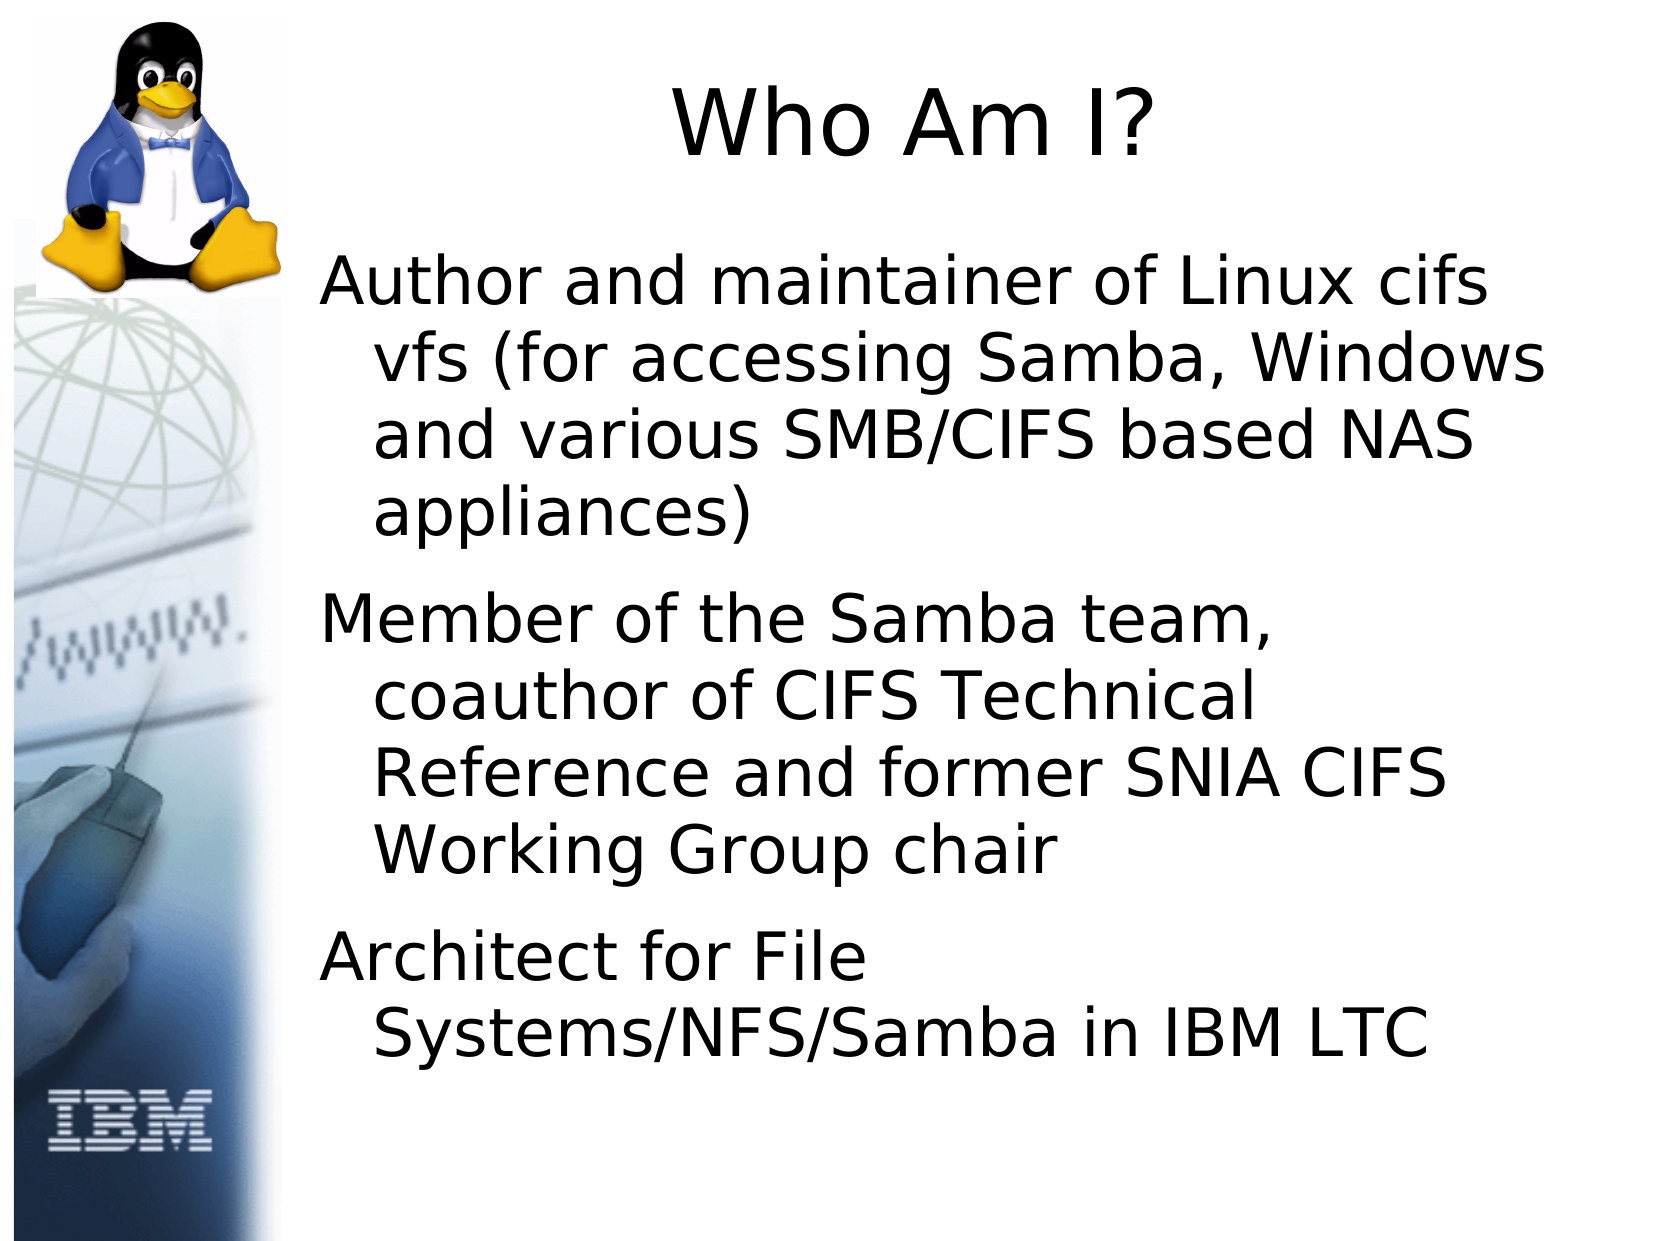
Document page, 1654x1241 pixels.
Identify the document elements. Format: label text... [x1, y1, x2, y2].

title Who Am I? [301, 39, 1528, 209]
list Author and maintainer of Linux cifs vfs (for accessing Samba, Windows and various SMB/CIFS based NAS appliances) Member of the Samba team, coauthor of CIFS Technical Reference and former SNIA CIFS Working Group chair Architect for File Systems/NFS/Samba in IBM LTC [301, 243, 1552, 1182]
